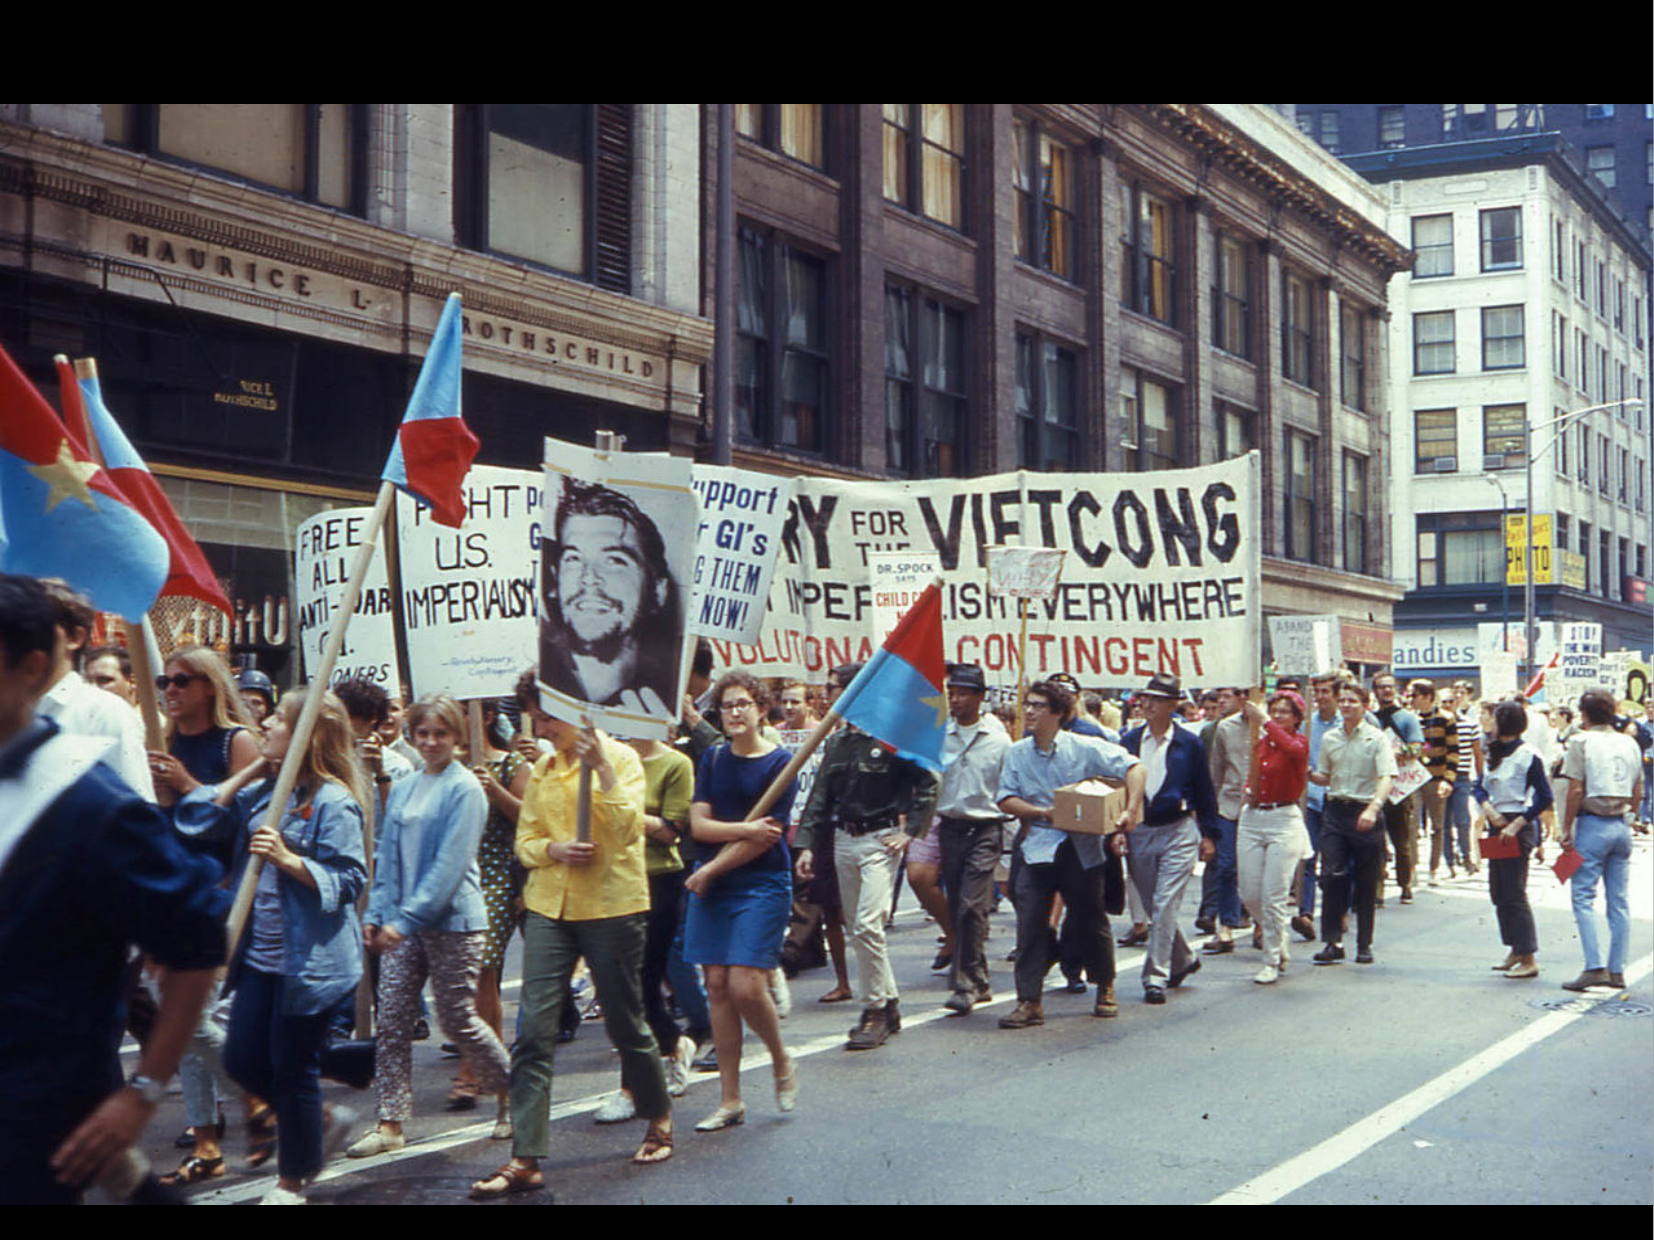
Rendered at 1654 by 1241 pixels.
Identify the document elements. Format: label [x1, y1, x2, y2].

picture [0, 104, 1654, 1205]
